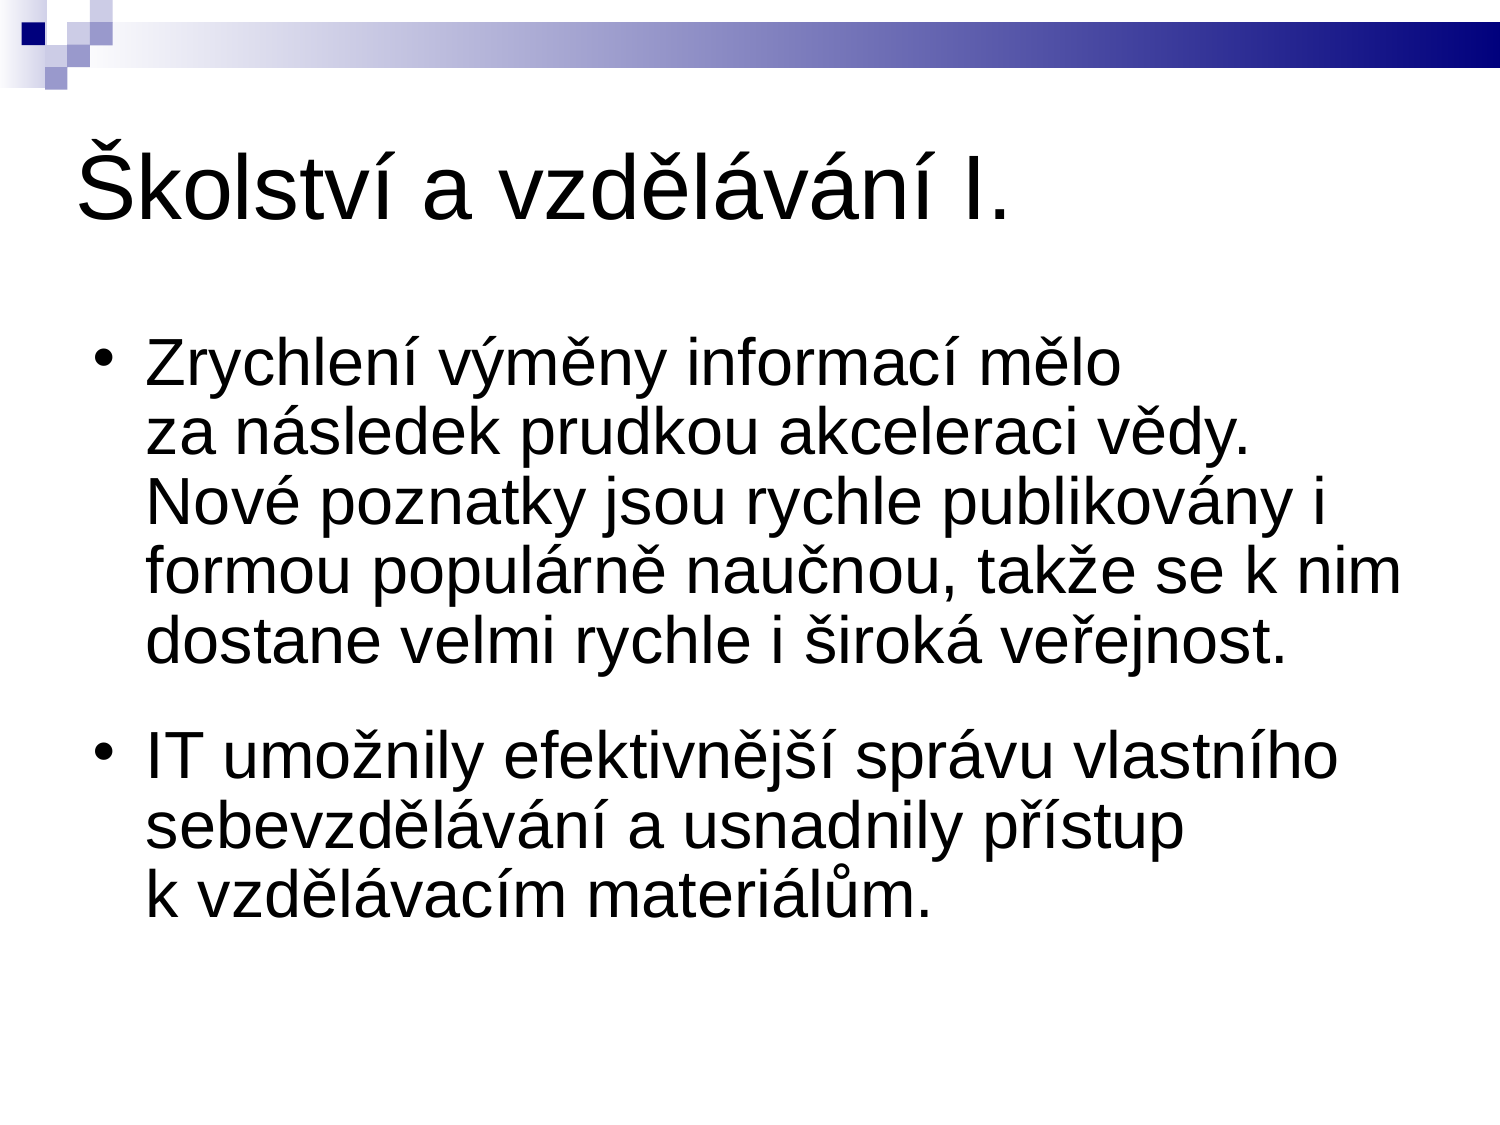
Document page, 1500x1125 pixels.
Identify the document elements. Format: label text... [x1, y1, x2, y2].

list Zrychlení výměny informací mělo za následek prudkou akceleraci vědy. Nové poznatky jsou rychle publikovány i formou populárně naučnou, takže se k nim dostane velmi rychle i široká veřejnost. IT umožnily efektivnější správu vlastního sebevzdělávání a usnadnily přístup k vzdělávacím materiálům. [75, 324, 1426, 971]
title Školství a vzdělávání I. [75, 75, 1426, 301]
